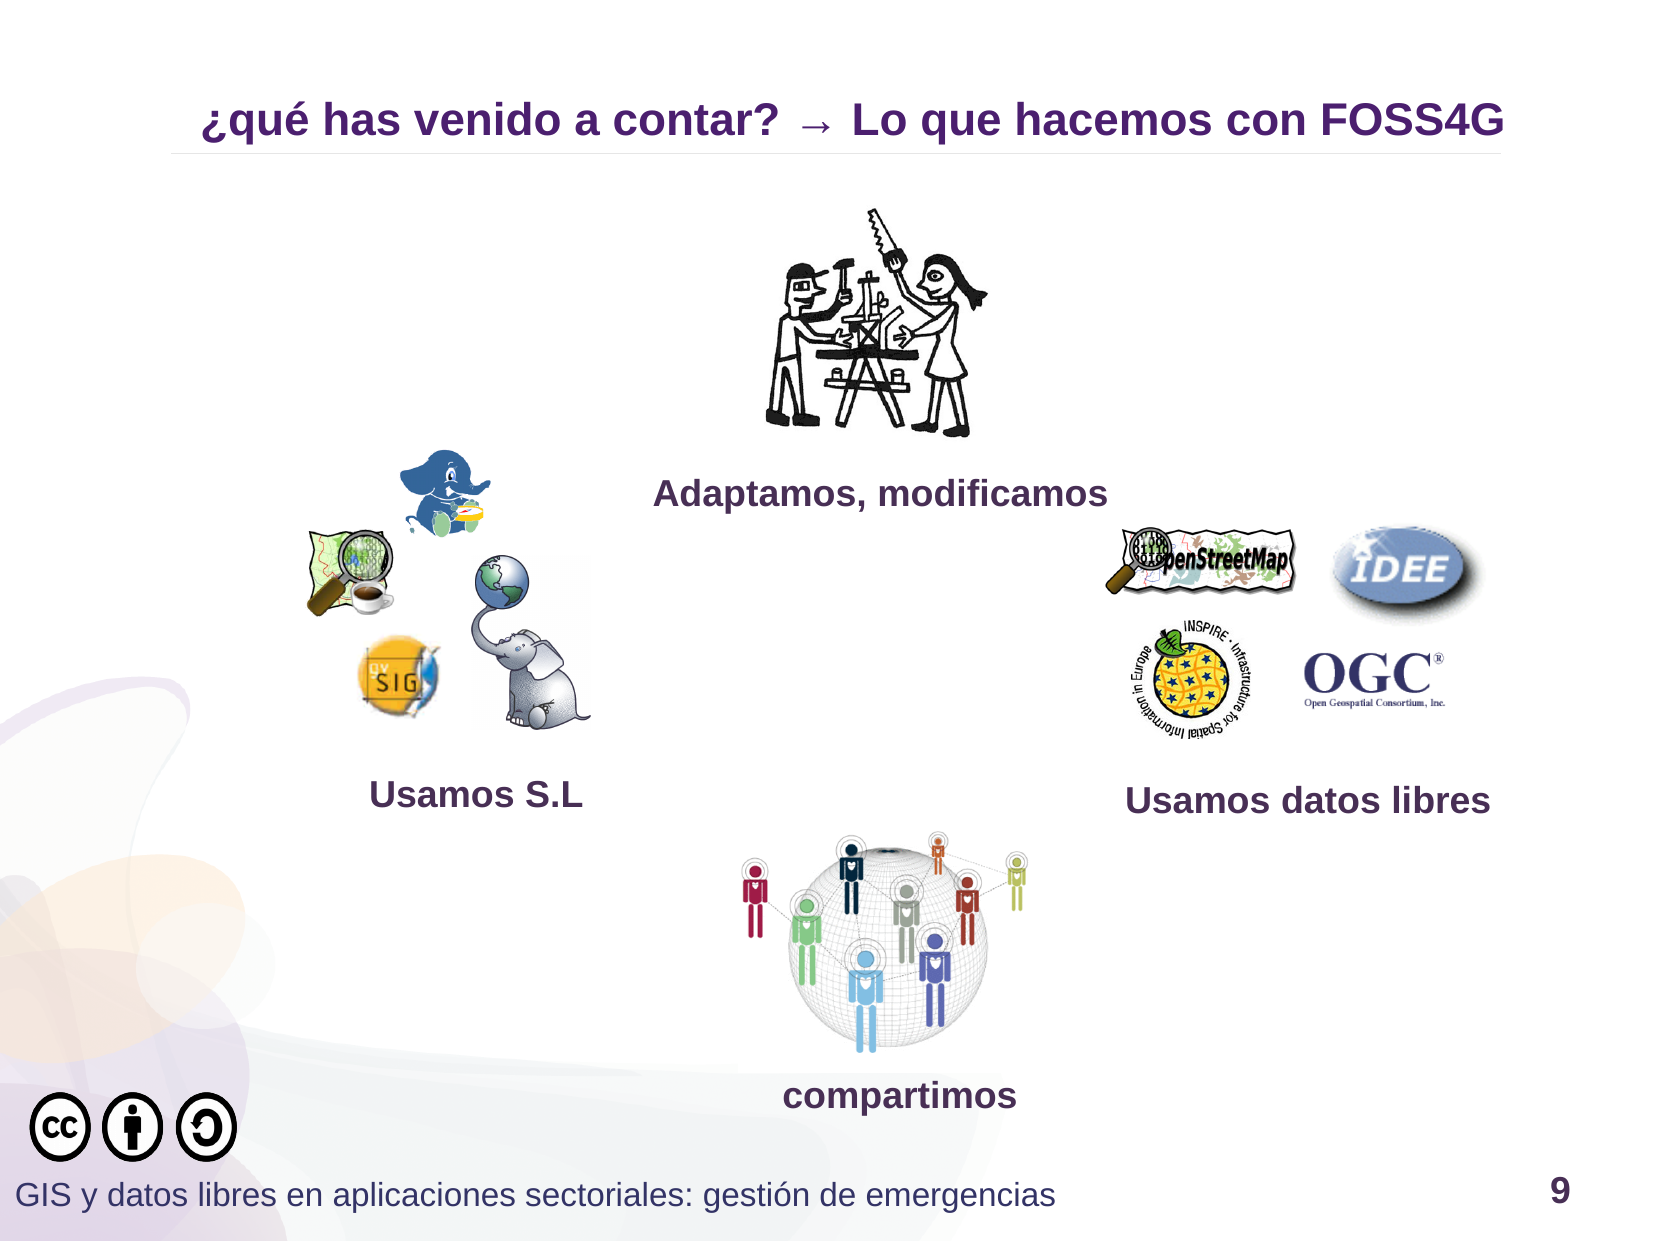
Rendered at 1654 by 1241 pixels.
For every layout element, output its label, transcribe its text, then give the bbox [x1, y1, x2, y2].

picture [398, 448, 491, 538]
picture [1131, 620, 1251, 739]
text_box Adaptamos, modificamos [637, 466, 1124, 530]
picture [1275, 520, 1506, 727]
text_box compartimos [767, 1068, 1033, 1133]
text_box ¿qué has venido a contar? → Lo que hacemos con FOSS4G [171, 88, 1536, 163]
text_box Usamos datos libres [1110, 773, 1507, 837]
picture [738, 203, 1004, 443]
text_box Usamos S.L [354, 767, 599, 832]
picture [1104, 525, 1312, 595]
picture [305, 527, 395, 617]
picture [0, 555, 1034, 1241]
